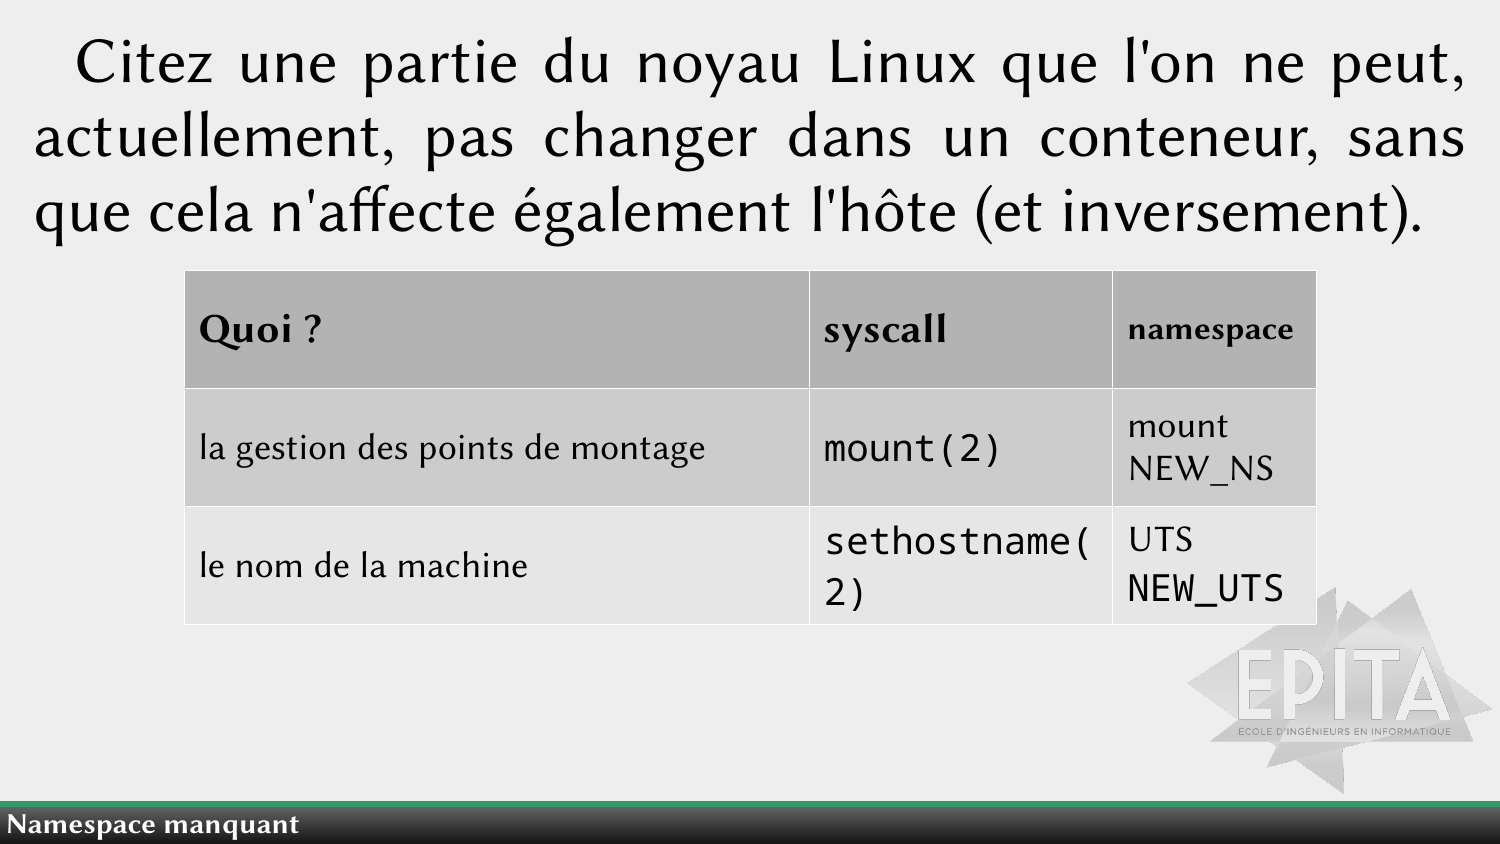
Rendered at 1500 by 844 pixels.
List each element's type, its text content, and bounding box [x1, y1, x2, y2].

table_header namespace [1113, 271, 1316, 388]
title Namespace manquant [5, 801, 1075, 844]
picture [1187, 587, 1492, 794]
table_cell sethostname(2) [810, 507, 1112, 624]
table_header Quoi ? [185, 271, 809, 388]
table_header syscall [810, 271, 1112, 388]
table_cell mount NEW_NS [1113, 389, 1316, 506]
table_cell le nom de la machine [185, 507, 809, 624]
list Citez une partie du noyau Linux que l'on ne peut, actuellement, pas changer dans un conteneur, sans que cela n'affecte également l'hôte (et inversement). [33, 23, 1467, 249]
table_cell mount(2) [810, 389, 1112, 506]
table_cell la gestion des points de montage [185, 389, 809, 506]
table_cell UTS NEW_UTS [1113, 507, 1316, 624]
